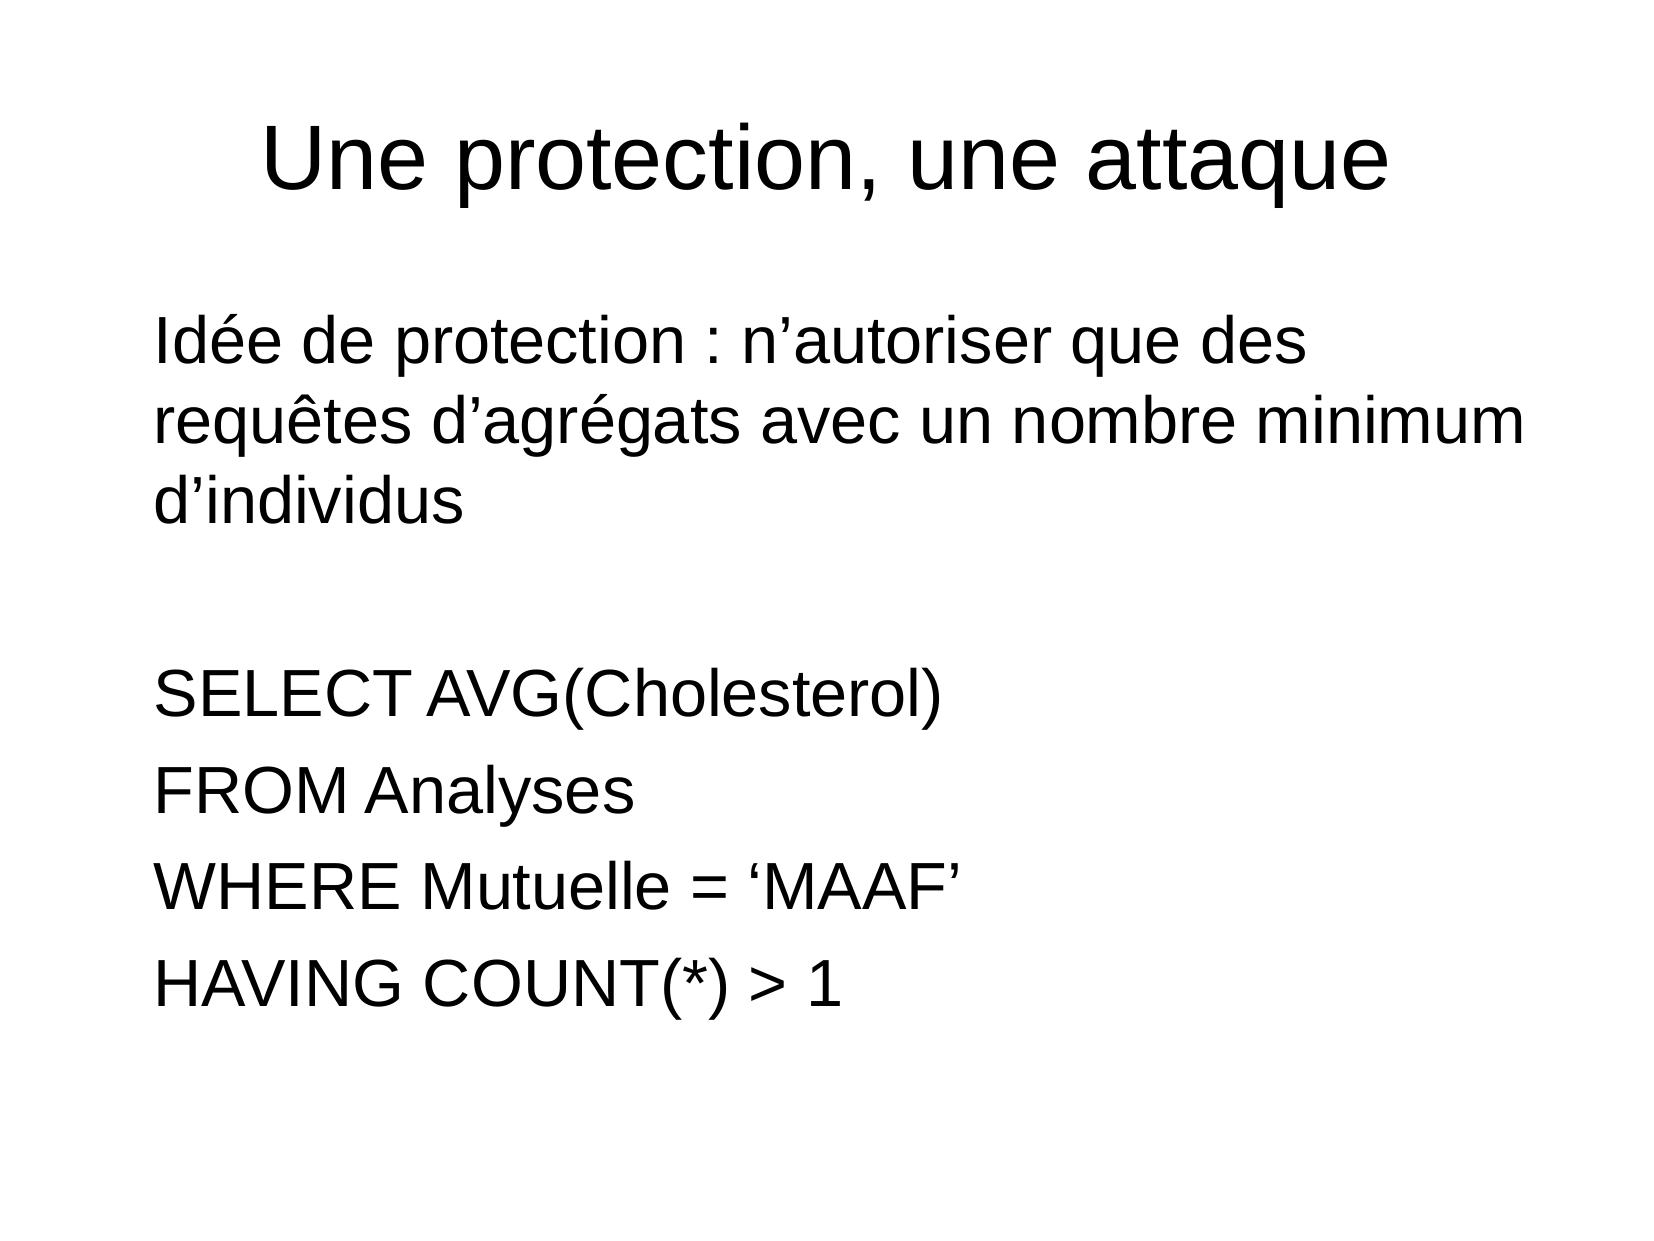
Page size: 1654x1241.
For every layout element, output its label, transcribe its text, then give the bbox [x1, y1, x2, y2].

text_box Idée de protection : n’autoriser que des requêtes d’agrégats avec un nombre minimum d’individus SELECT AVG(Cholesterol) FROM Analyses WHERE Mutuelle = ‘MAAF’ HAVING COUNT(*) > 1 [82, 289, 1571, 1108]
text_box Une protection, une attaque [82, 49, 1571, 257]
